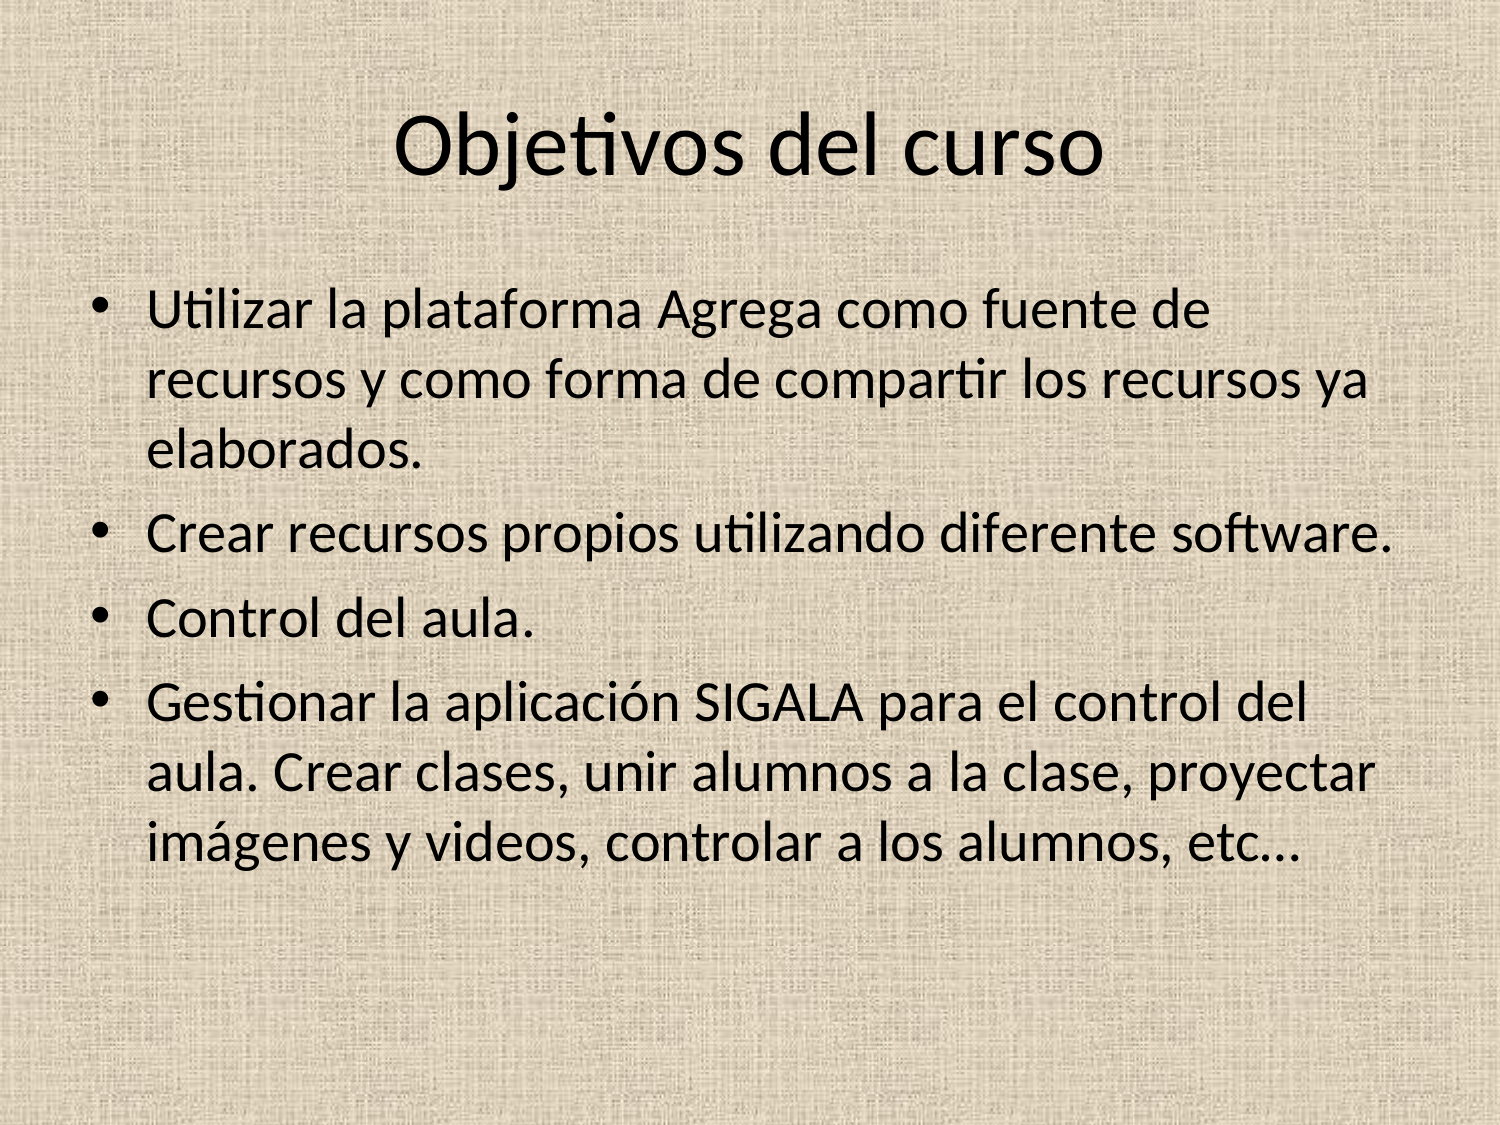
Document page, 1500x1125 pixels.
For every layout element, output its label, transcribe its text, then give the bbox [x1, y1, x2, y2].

title Objetivos del curso [75, 45, 1426, 233]
list Utilizar la plataforma Agrega como fuente de recursos y como forma de compartir los recursos ya elaborados. Crear recursos propios utilizando diferente software. Control del aula. Gestionar la aplicación SIGALA para el control del aula. Crear clases, unir alumnos a la clase, proyectar imágenes y videos, controlar a los alumnos, etc… [75, 262, 1426, 1005]
picture [0, 0, 1500, 1125]
